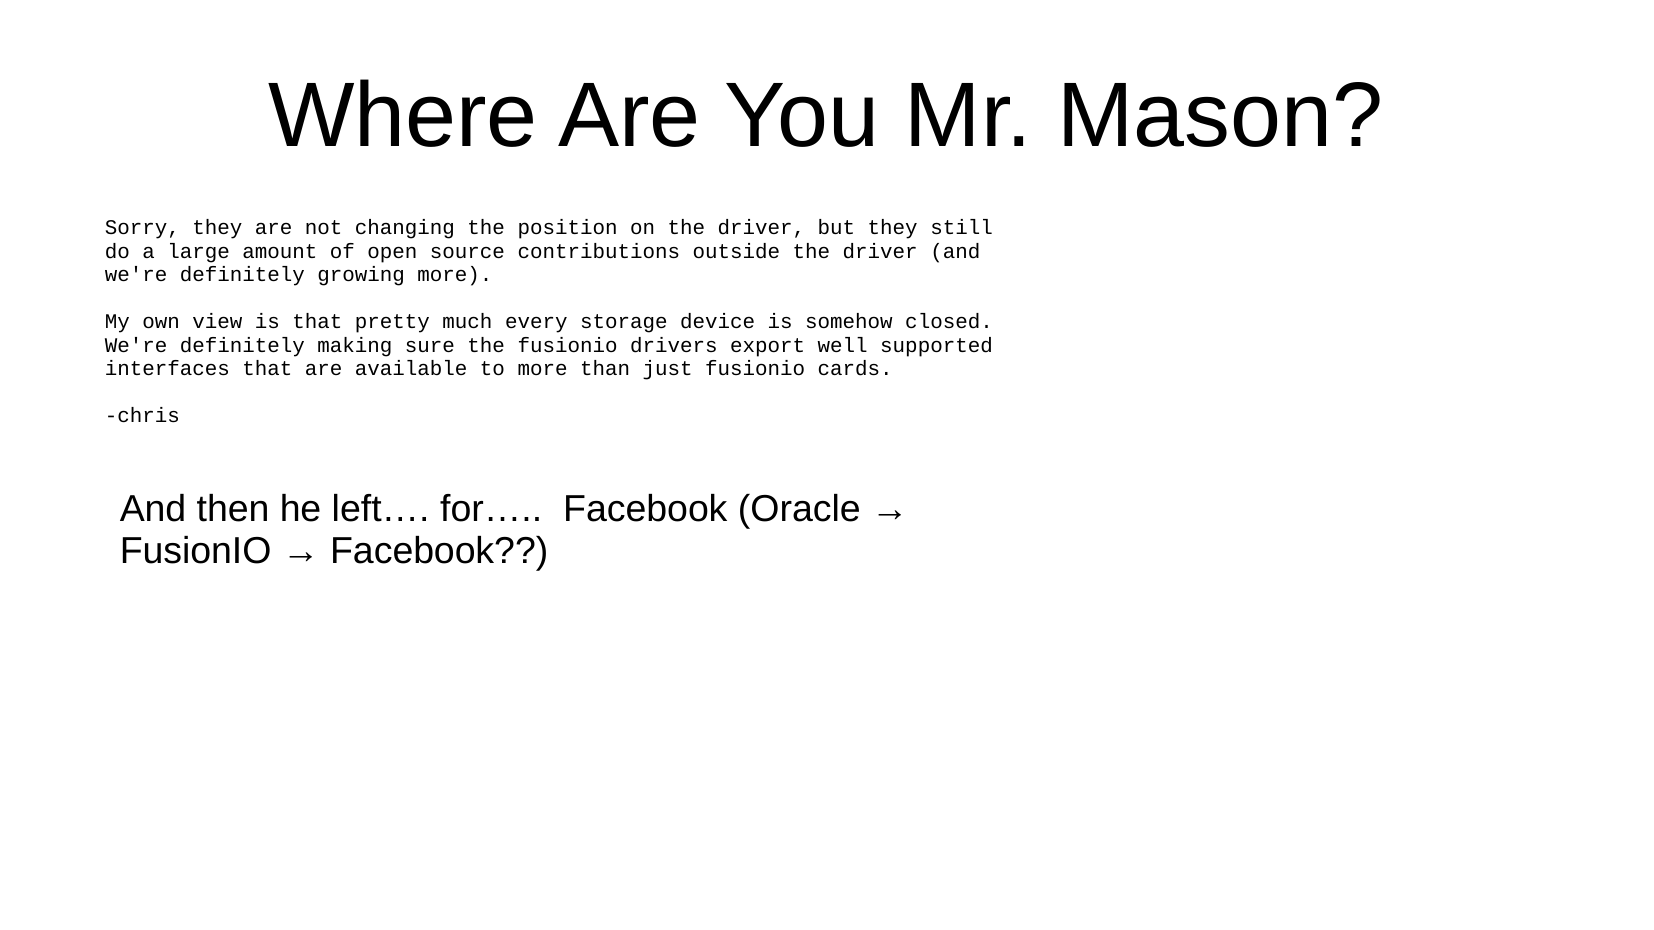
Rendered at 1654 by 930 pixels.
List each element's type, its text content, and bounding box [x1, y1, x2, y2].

text_box And then he left…. for….. Facebook (Oracle → FusionIO → Facebook??) [105, 479, 1021, 579]
text_box Sorry, they are not changing the position on the driver, but they still do a large amount of open source contributions outside the driver (and we're definitely growing more). My own view is that pretty much every storage device is somehow closed. We're definitely making sure the fusionio drivers export well supported interfaces that are available to more than just fusionio cards. -chris [90, 209, 1441, 571]
title Where Are You Mr. Mason? [82, 37, 1571, 193]
